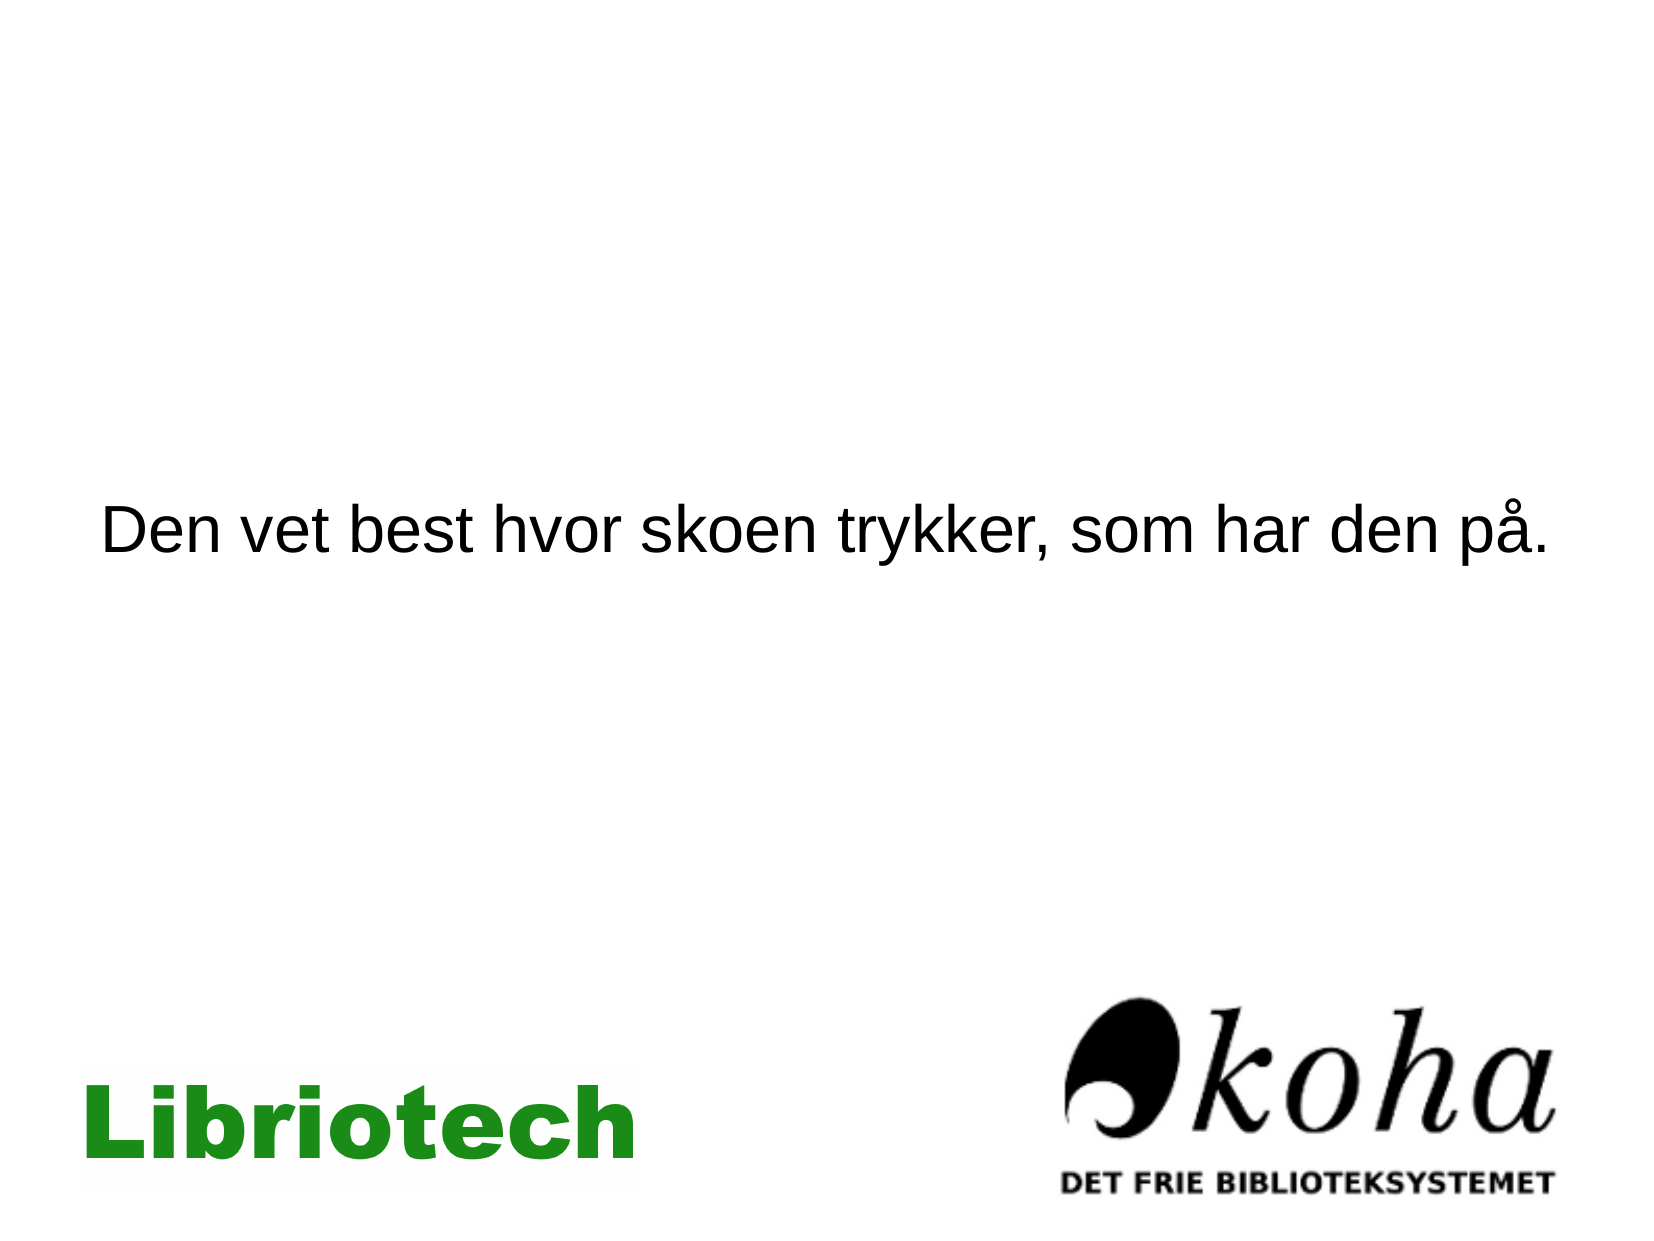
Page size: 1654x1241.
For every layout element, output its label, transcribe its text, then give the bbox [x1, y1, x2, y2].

picture [82, 1062, 639, 1189]
picture [1051, 1010, 1568, 1205]
subtitle Den vet best hvor skoen trykker, som har den på. [82, 49, 1571, 1010]
